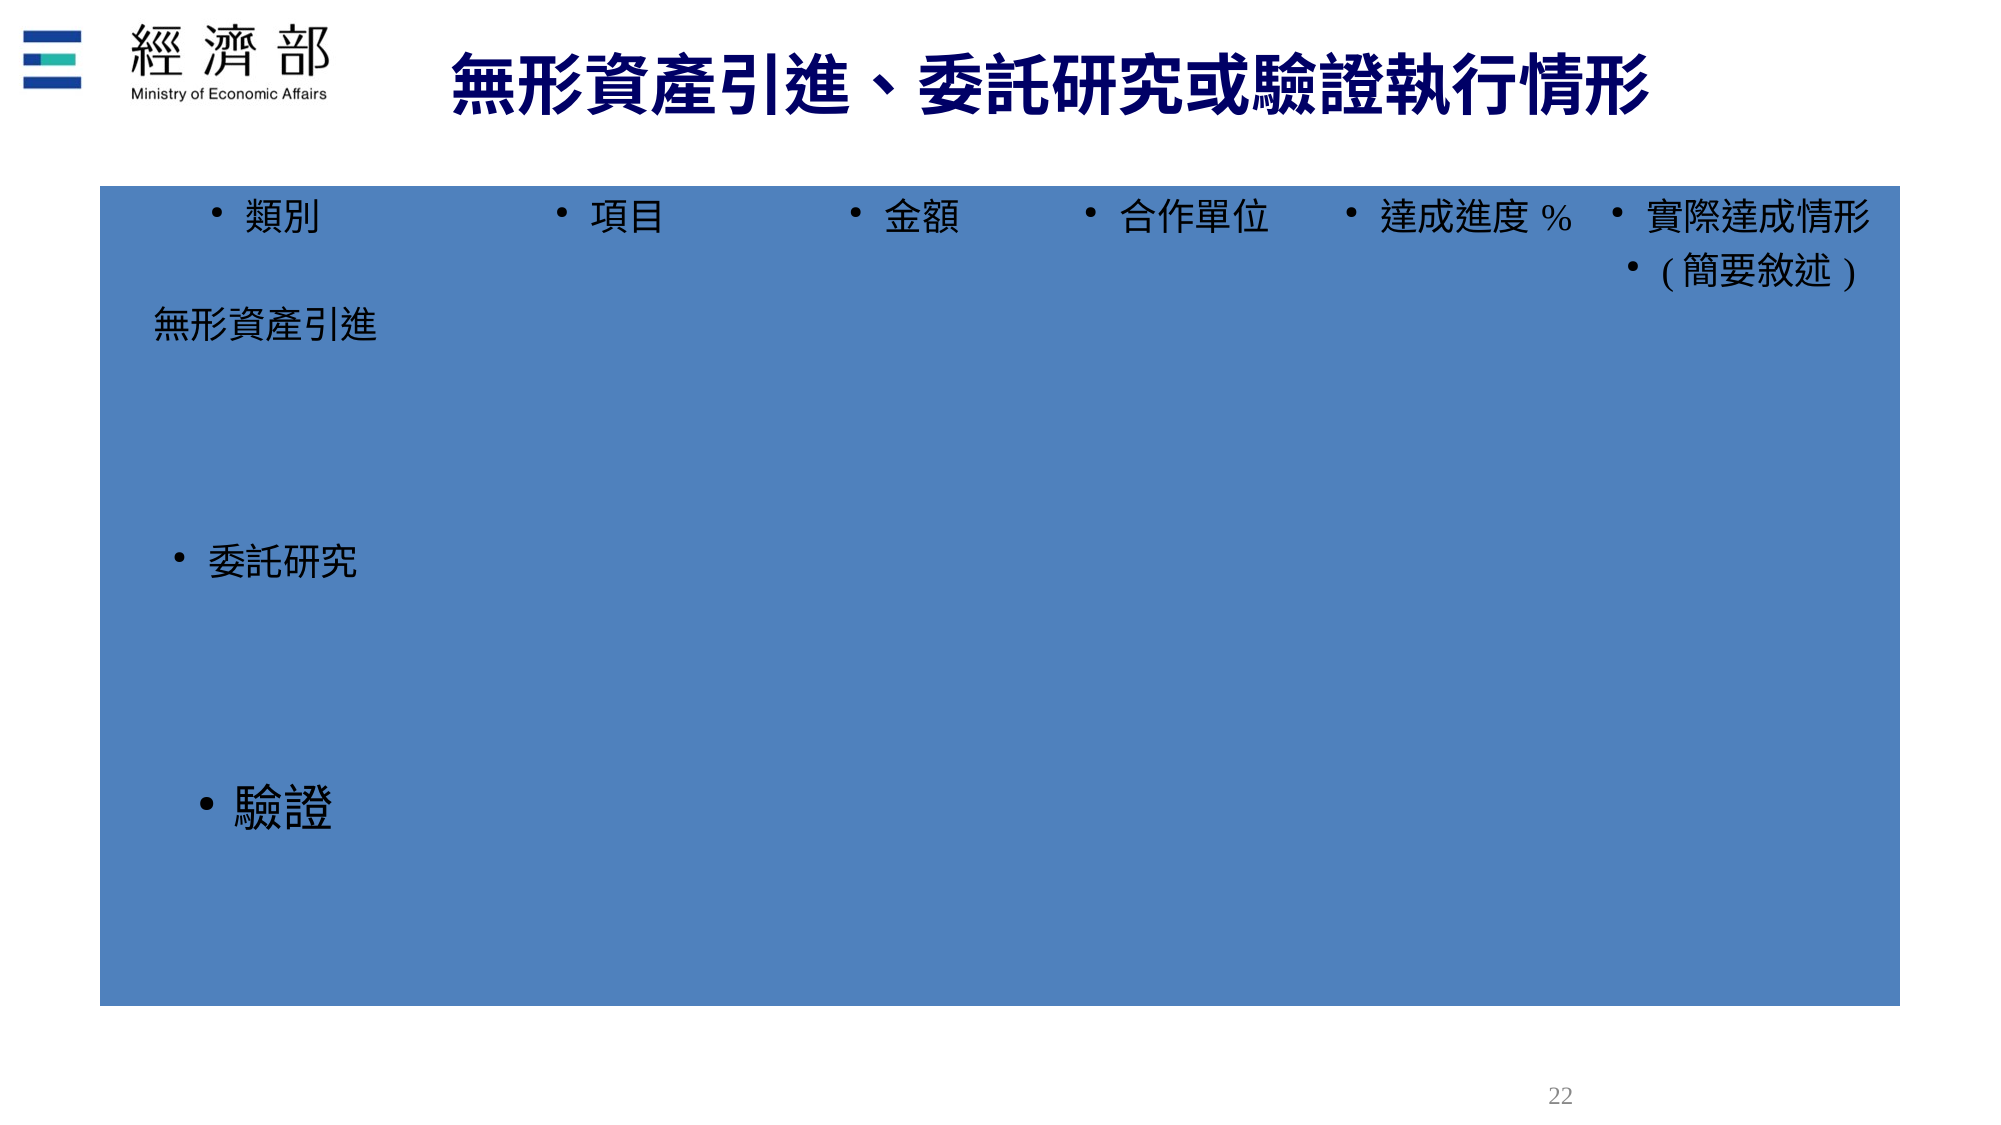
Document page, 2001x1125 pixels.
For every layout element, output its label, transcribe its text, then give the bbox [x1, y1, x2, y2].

text_box 21 [1533, 1065, 2000, 1125]
table_cell [431, 650, 790, 769]
table_cell [100, 650, 431, 769]
table_cell [1019, 532, 1335, 650]
table_header 合作單位 [1019, 186, 1335, 295]
table_cell [1335, 650, 1582, 769]
text_box 無形資產引進、委託研究或驗證執行情形 [151, 23, 1952, 143]
table_cell [1582, 532, 1900, 650]
table_cell [1335, 887, 1582, 1006]
table_header 金額 [790, 186, 1019, 295]
table_cell 無形資產引進 [100, 295, 431, 413]
table_cell [1019, 413, 1335, 532]
table_cell [790, 413, 1019, 532]
table_cell [1019, 295, 1335, 413]
table_header 達成進度% [1335, 186, 1582, 295]
table_cell [431, 887, 790, 1006]
table_cell [790, 532, 1019, 650]
table_cell [431, 413, 790, 532]
table_cell [790, 650, 1019, 769]
table_cell [1582, 650, 1900, 769]
table_header 類別 [100, 186, 431, 295]
table_cell [431, 295, 790, 413]
table_cell 驗證 [100, 769, 431, 887]
table_cell [1582, 295, 1900, 413]
table_cell [790, 887, 1019, 1006]
table_cell [1582, 769, 1900, 887]
table_cell [431, 769, 790, 887]
table_cell [1582, 887, 1900, 1006]
table_cell [1335, 413, 1582, 532]
table_cell [790, 295, 1019, 413]
table_cell [100, 887, 431, 1006]
table_cell [100, 413, 431, 532]
table_cell [1335, 769, 1582, 887]
table_cell [1019, 769, 1335, 887]
table_header 實際達成情形 (簡要敘述) [1582, 186, 1900, 295]
table_cell [1019, 650, 1335, 769]
table_cell [1019, 887, 1335, 1006]
table_cell [1335, 295, 1582, 413]
table_cell [1335, 532, 1582, 650]
table_header 項目 [431, 186, 790, 295]
table_cell 委託研究 [100, 532, 431, 650]
table_cell [790, 769, 1019, 887]
table_cell [431, 532, 790, 650]
table_cell [1582, 413, 1900, 532]
